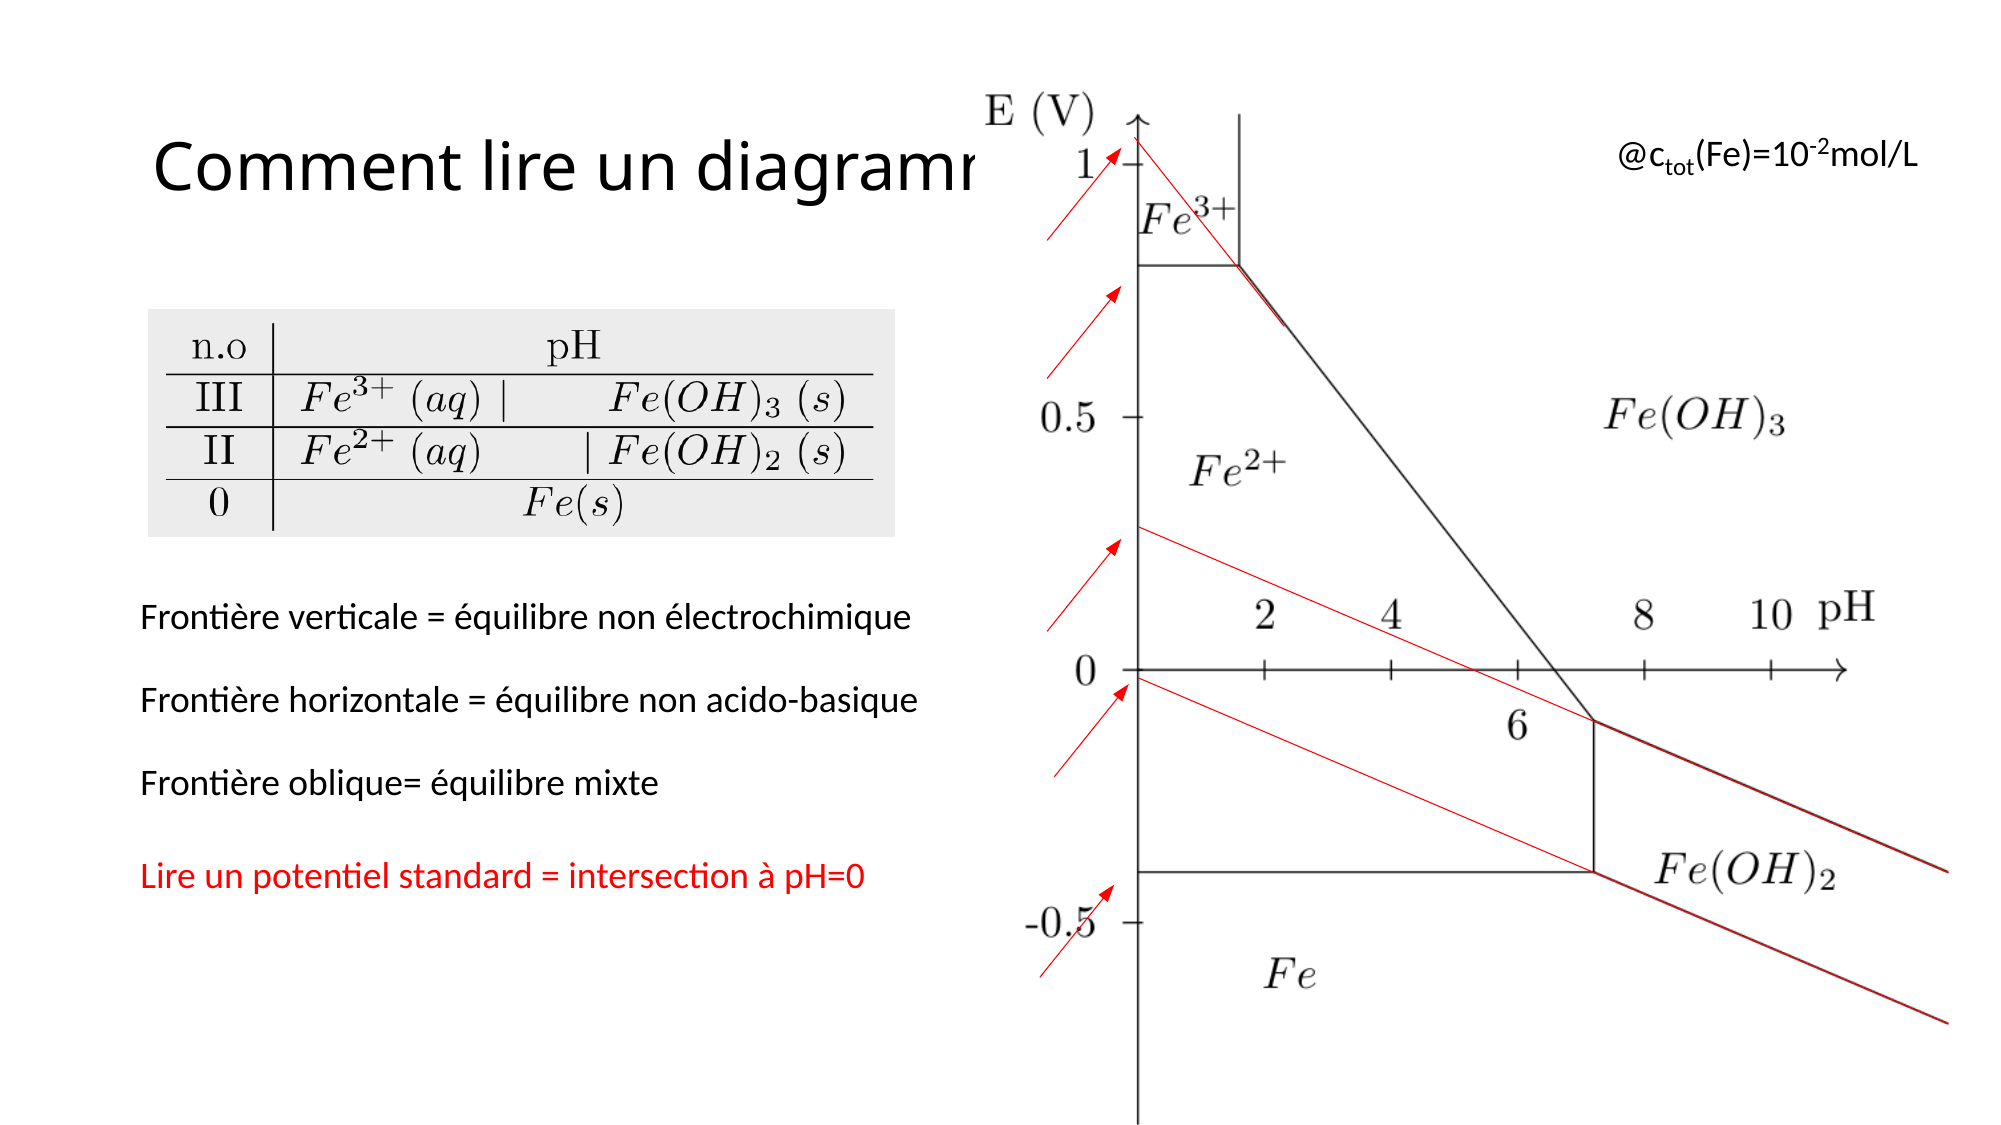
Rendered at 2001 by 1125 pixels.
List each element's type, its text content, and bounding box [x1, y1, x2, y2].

text_box Frontière horizontale = équilibre non acido-basique [125, 667, 970, 729]
text_box Frontière oblique= équilibre mixte [125, 750, 970, 811]
text_box Frontière verticale = équilibre non électrochimique [125, 584, 970, 646]
text_box @ctot(Fe)=10-2mol/L [1600, 120, 1983, 182]
picture [148, 309, 895, 537]
picture [975, 76, 2000, 1125]
text_box Lire un potentiel standard = intersection à pH=0 [125, 843, 970, 904]
title Comment lire un diagramme [137, 59, 1863, 278]
